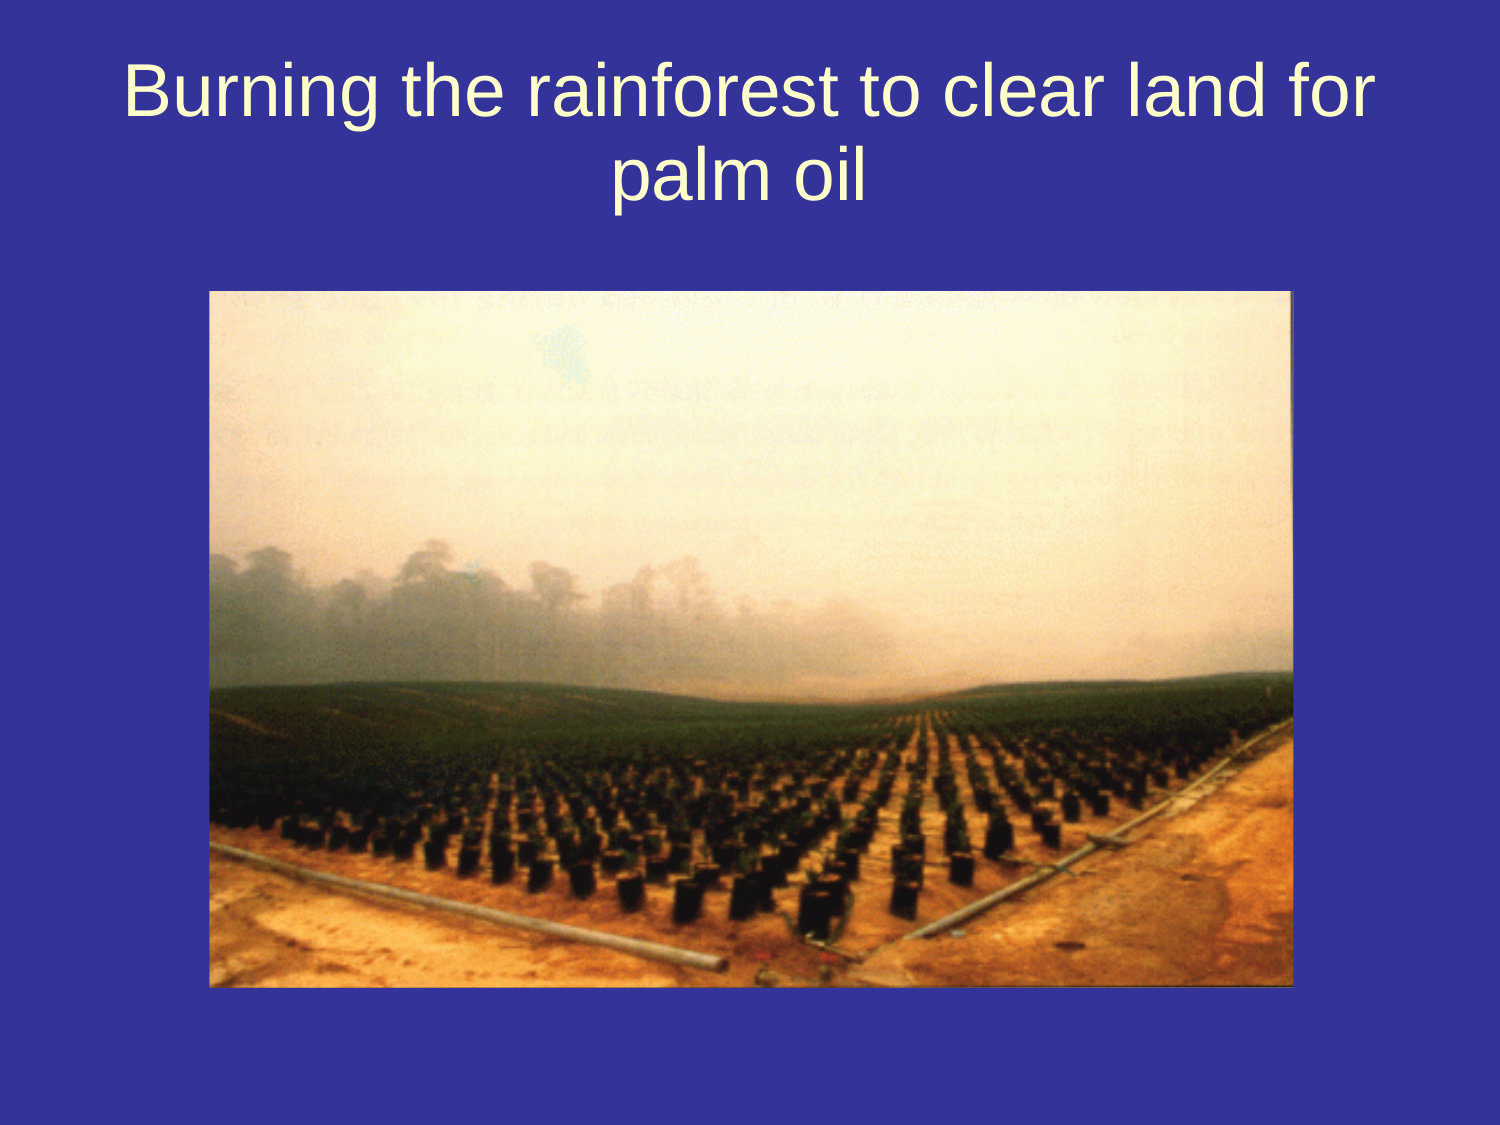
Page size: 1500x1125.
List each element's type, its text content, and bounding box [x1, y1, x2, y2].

text_box [150, 184, 1388, 1059]
title Burning the rainforest to clear land for palm oil [75, 34, 1426, 231]
picture [210, 291, 1293, 987]
